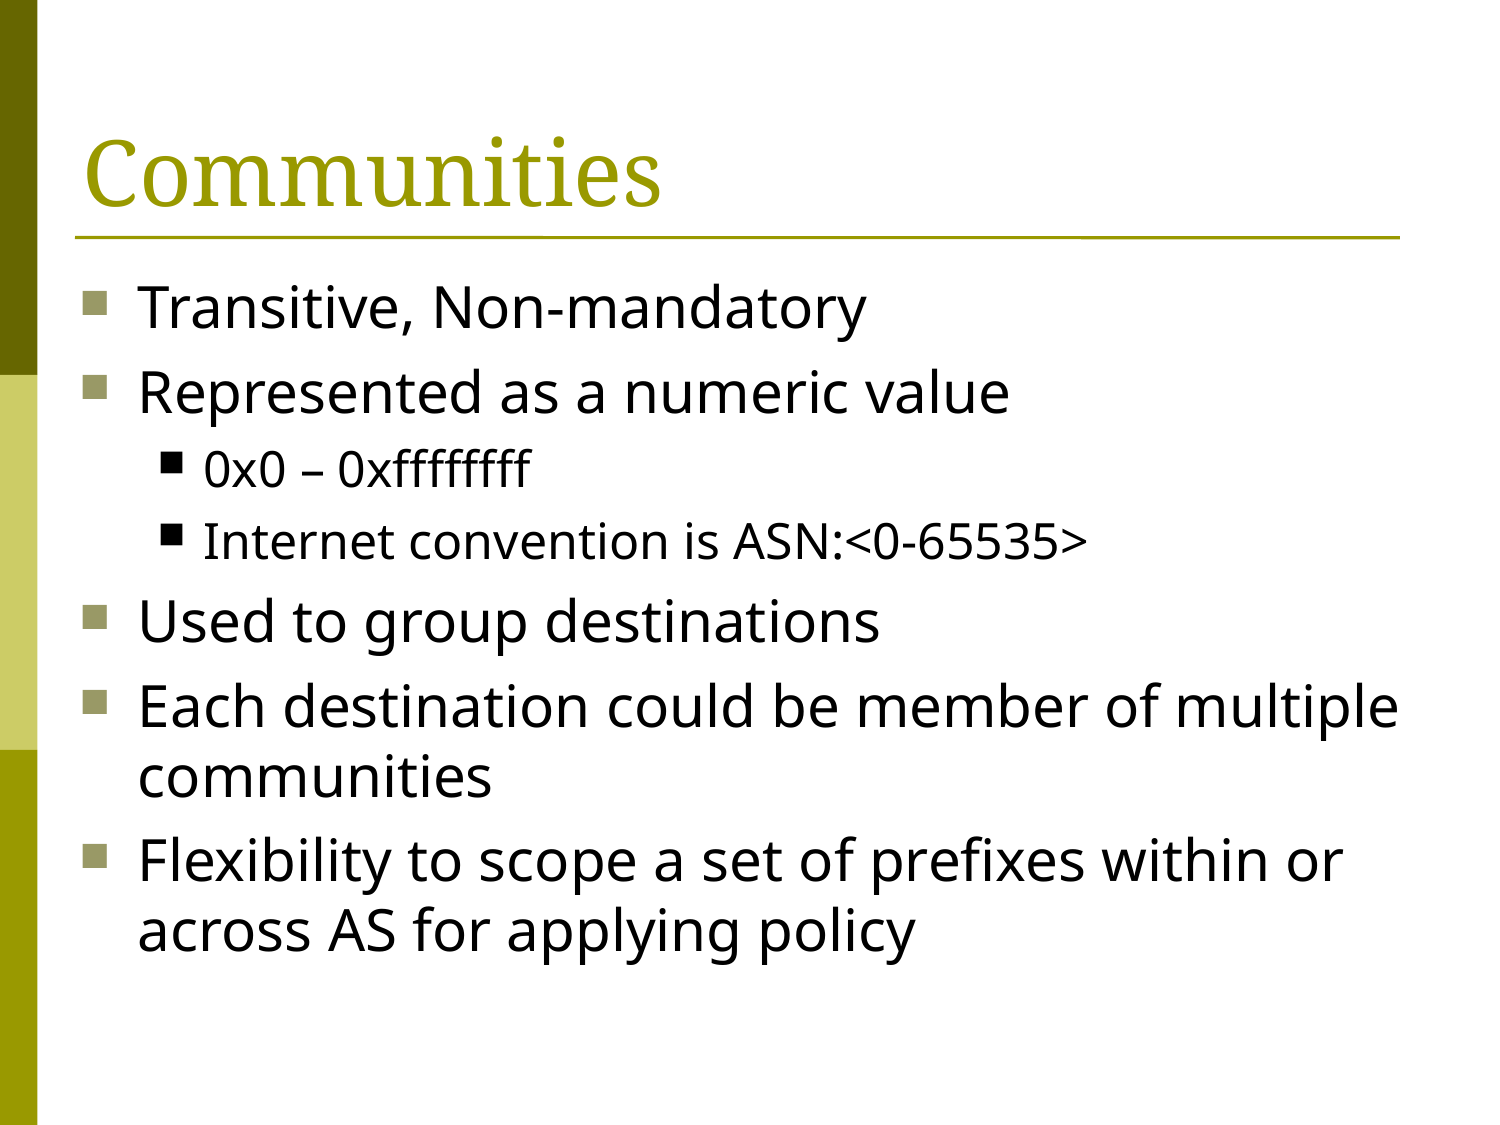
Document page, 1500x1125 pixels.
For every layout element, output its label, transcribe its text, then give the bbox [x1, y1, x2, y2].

title Communities [75, 45, 1425, 233]
subtitle Transitive, Non-mandatory Represented as a numeric value 0x0 – 0xffffffff Internet convention is ASN:<0-65535> Used to group destinations Each destination could be member of multiple communities Flexibility to scope a set of prefixes within or across AS for applying policy [75, 262, 1425, 1006]
